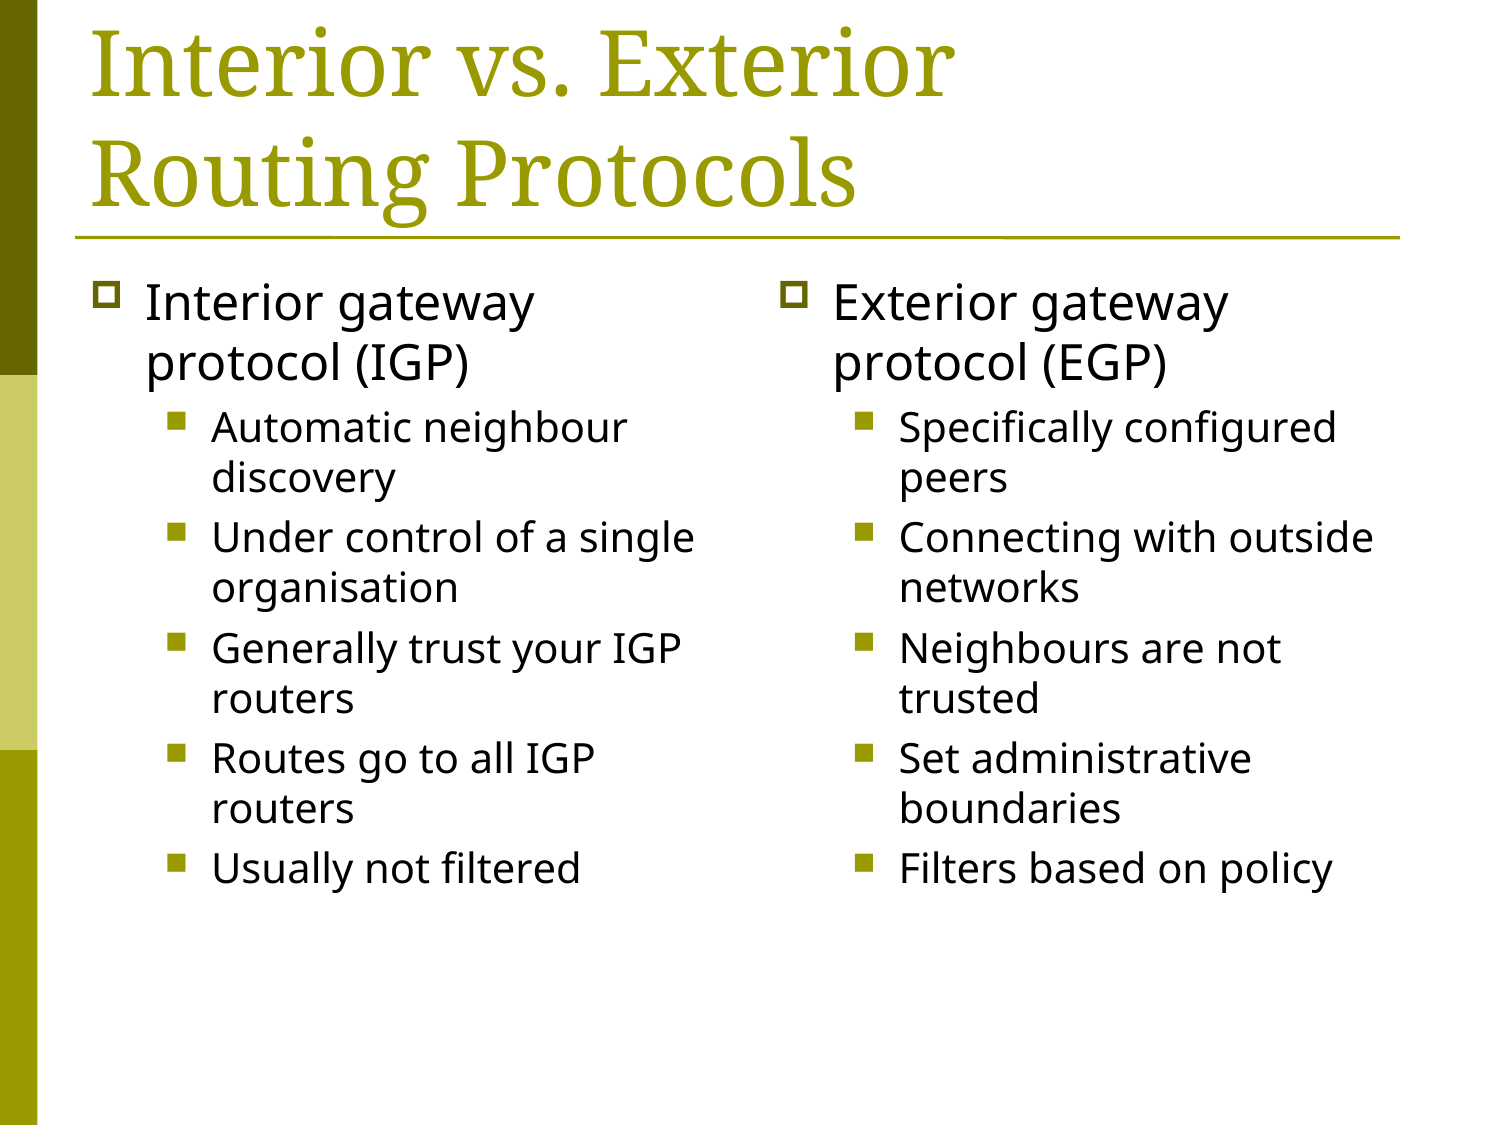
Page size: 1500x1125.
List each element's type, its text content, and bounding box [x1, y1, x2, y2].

list Exterior gateway protocol (EGP) Specifically configured peers Connecting with outside networks Neighbours are not trusted Set administrative boundaries Filters based on policy [762, 262, 1426, 1006]
list Interior gateway protocol (IGP) Automatic neighbour discovery Under control of a single organisation Generally trust your IGP routers Routes go to all IGP routers Usually not filtered [75, 262, 738, 1006]
title Interior vs. Exterior Routing Protocols [75, 0, 1426, 233]
